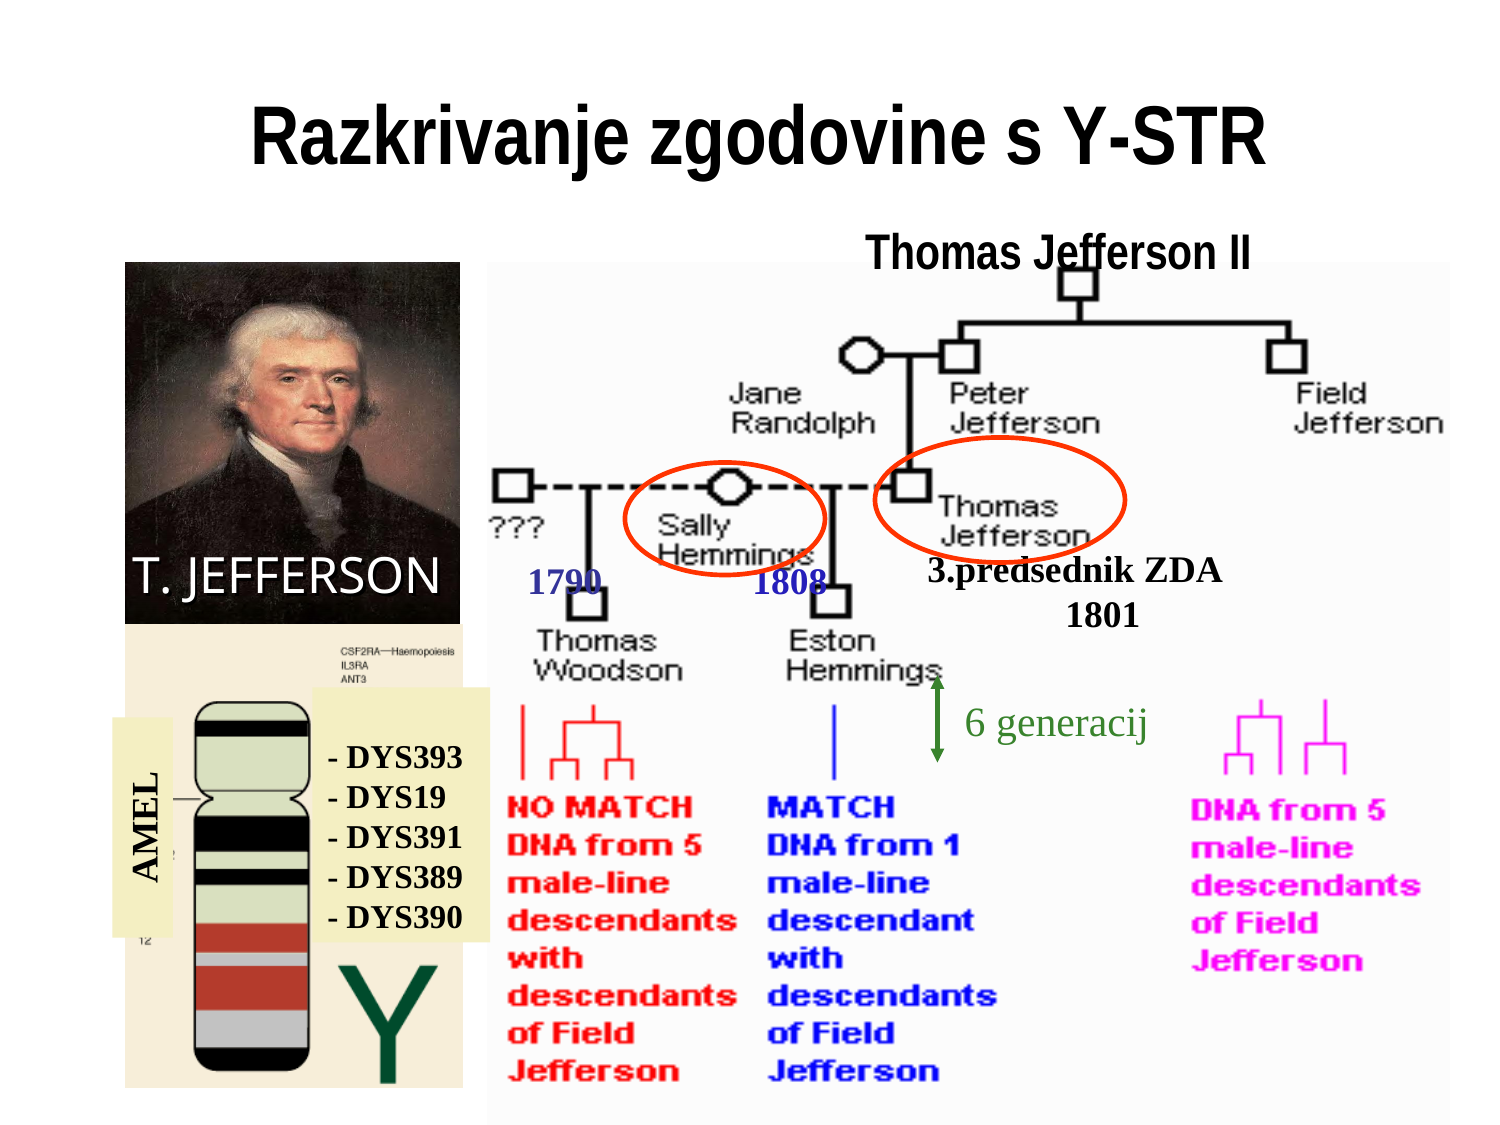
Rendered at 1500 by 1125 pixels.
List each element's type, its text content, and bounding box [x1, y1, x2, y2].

text_box 6 generacij [949, 687, 1165, 754]
text_box 1790 [512, 549, 618, 611]
text_box 3.predsednik ZDA 1801 [912, 537, 1094, 560]
text_box - DYS393 - DYS19 - DYS391 - DYS389 - DYS390 [312, 687, 491, 943]
text_box T. JEFFERSON [117, 536, 458, 612]
text_box AMEL [112, 717, 173, 938]
text_box 1808 [737, 549, 843, 611]
picture [125, 262, 463, 1088]
title Razkrivanje zgodovine s Y-STR [62, 37, 1438, 225]
text_box 1808 [737, 549, 804, 572]
text_box Thomas Jefferson II [850, 211, 1268, 288]
picture [487, 262, 1450, 1125]
text_box 3.predsednik ZDA 1801 [912, 537, 1294, 643]
